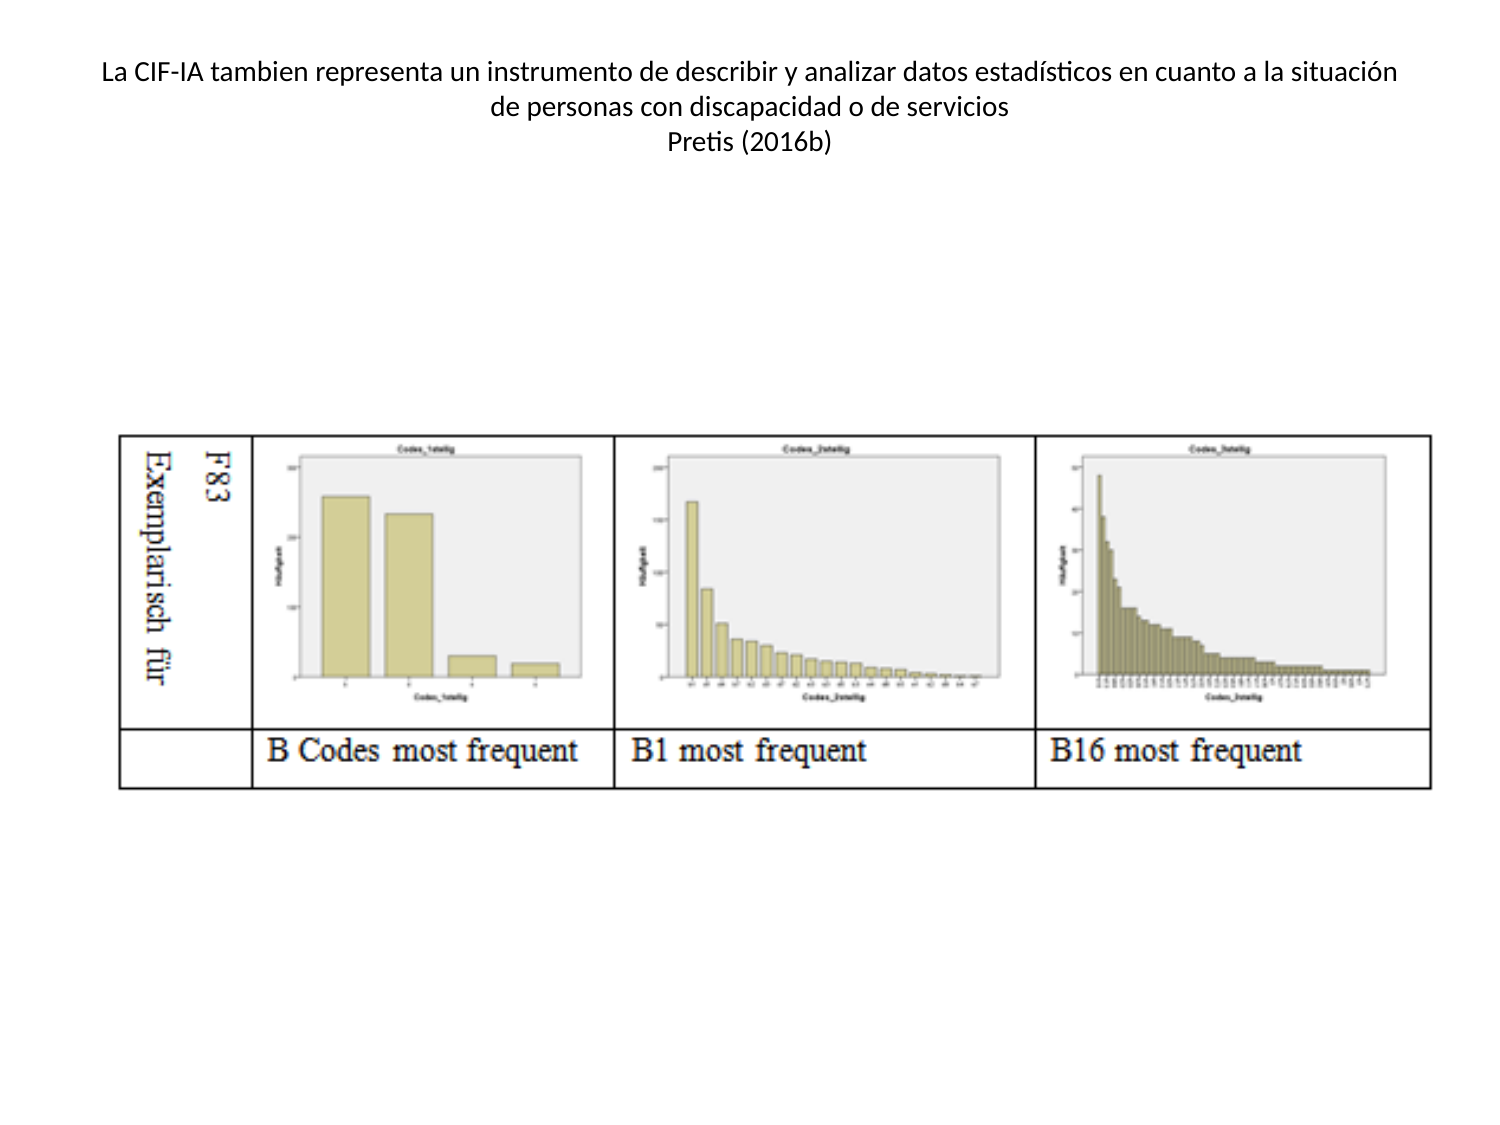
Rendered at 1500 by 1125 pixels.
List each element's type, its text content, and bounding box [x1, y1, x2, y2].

picture [100, 408, 1447, 815]
title La CIF-IA tambien representa un instrumento de describir y analizar datos estadísticos en cuanto a la situación de personas con discapacidad o de servicios Pretis (2016b) [75, 45, 1426, 233]
